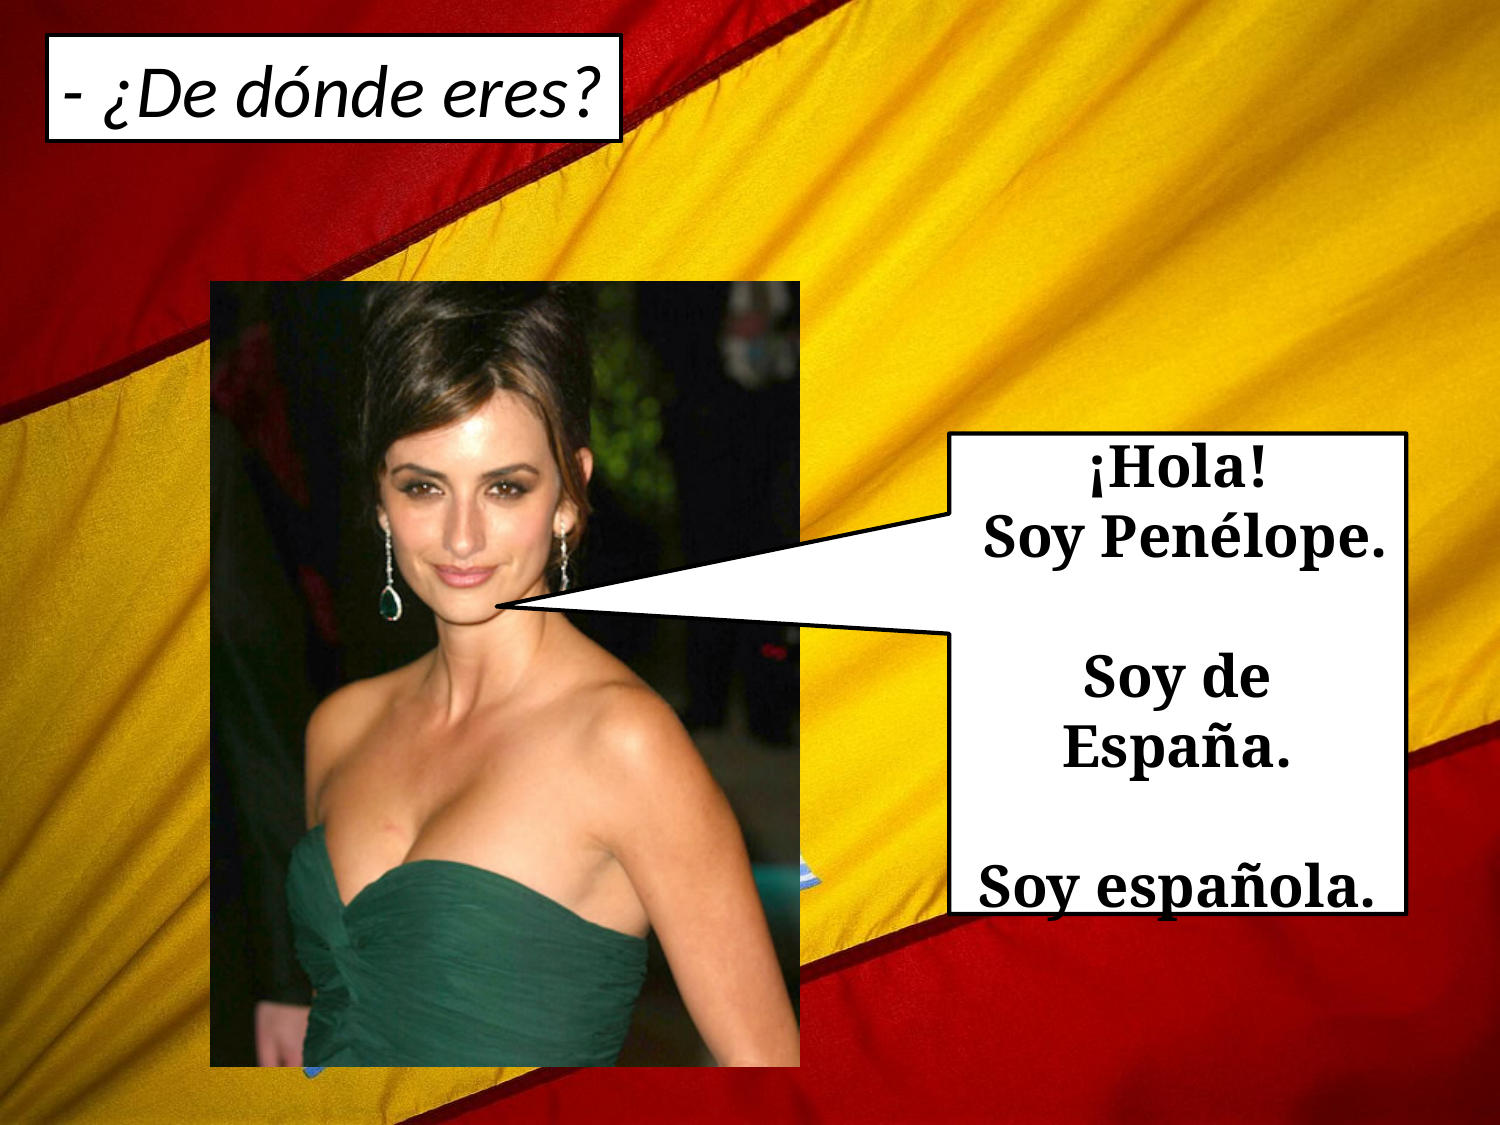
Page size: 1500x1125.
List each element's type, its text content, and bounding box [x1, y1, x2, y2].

text_box - ¿De dónde eres? [46, 35, 622, 142]
picture [0, 0, 1500, 1125]
text_box ¡Hola! Soy Penélope. Soy de España. Soy española. [496, 433, 1407, 914]
